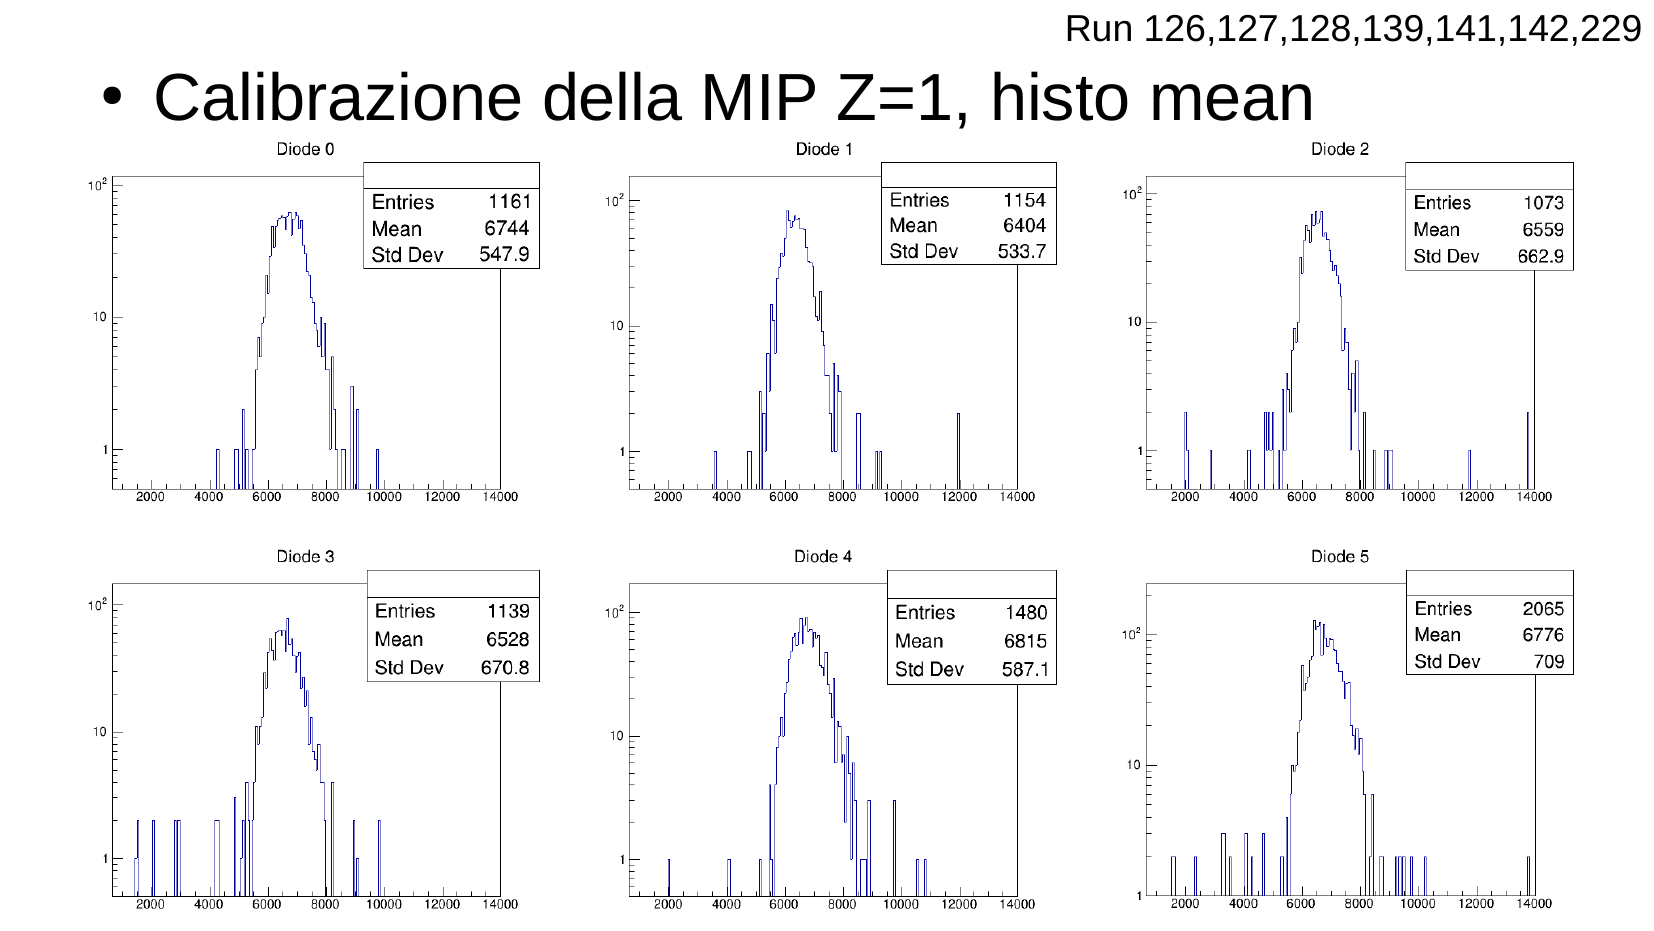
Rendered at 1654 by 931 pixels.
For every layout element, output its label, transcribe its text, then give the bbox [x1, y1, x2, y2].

picture [75, 134, 1579, 921]
text_box Run 126,127,128,139,141,142,229 [1050, 0, 1654, 61]
list Calibrazione della MIP Z=1, histo mean [82, 60, 1571, 134]
